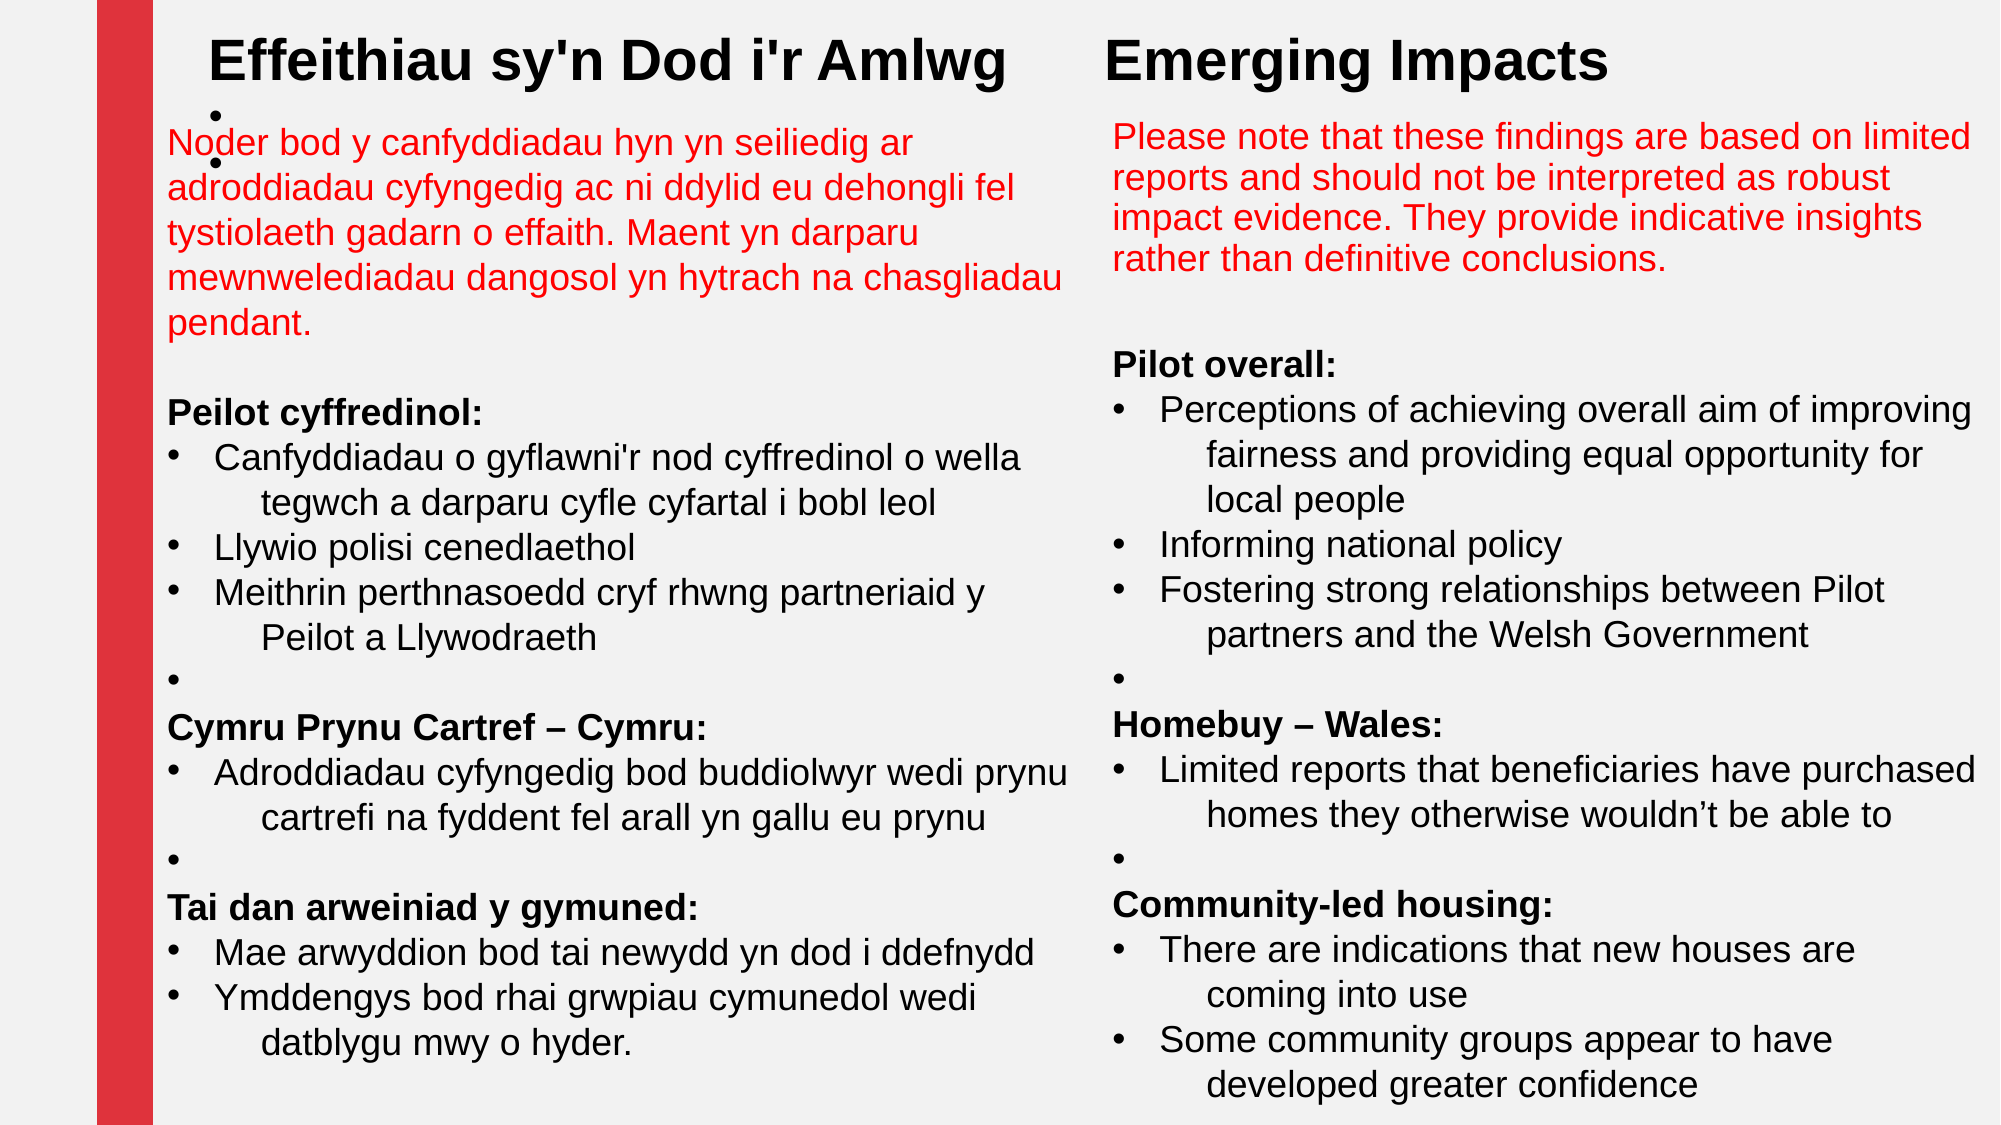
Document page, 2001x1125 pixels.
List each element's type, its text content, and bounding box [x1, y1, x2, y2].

picture [97, 0, 153, 1125]
text_box Effeithiau sy'n Dod i'r Amlwg Emerging Impacts [194, 14, 2000, 110]
text_box Please note that these findings are based on limited reports and should not be interpreted as robust impact evidence. They provide indicative insights rather than definitive conclusions. Pilot overall: Perceptions of achieving overall aim of improving fairness and providing equal opportunity for local people Informing national policy Fostering strong relationships between Pilot partners and the Welsh Government Homebuy – Wales: Limited reports that beneficiaries have purchased homes they otherwise wouldn’t be able to Community-led housing: There are indications that new houses are coming into use Some community groups appear to have developed greater confidence [1097, 110, 2000, 1125]
text_box Noder bod y canfyddiadau hyn yn seiliedig ar adroddiadau cyfyngedig ac ni ddylid eu dehongli fel tystiolaeth gadarn o effaith. Maent yn darparu mewnwelediadau dangosol yn hytrach na chasgliadau pendant. Peilot cyffredinol: Canfyddiadau o gyflawni'r nod cyffredinol o wella tegwch a darparu cyfle cyfartal i bobl leol Llywio polisi cenedlaethol Meithrin perthnasoedd cryf rhwng partneriaid y Peilot a Llywodraeth Cymru Prynu Cartref – Cymru: Adroddiadau cyfyngedig bod buddiolwyr wedi prynu cartrefi na fyddent fel arall yn gallu eu prynu Tai dan arweiniad y gymuned: Mae arwyddion bod tai newydd yn dod i ddefnydd Ymddengys bod rhai grwpiau cymunedol wedi datblygu mwy o hyder. [152, 109, 1085, 1125]
